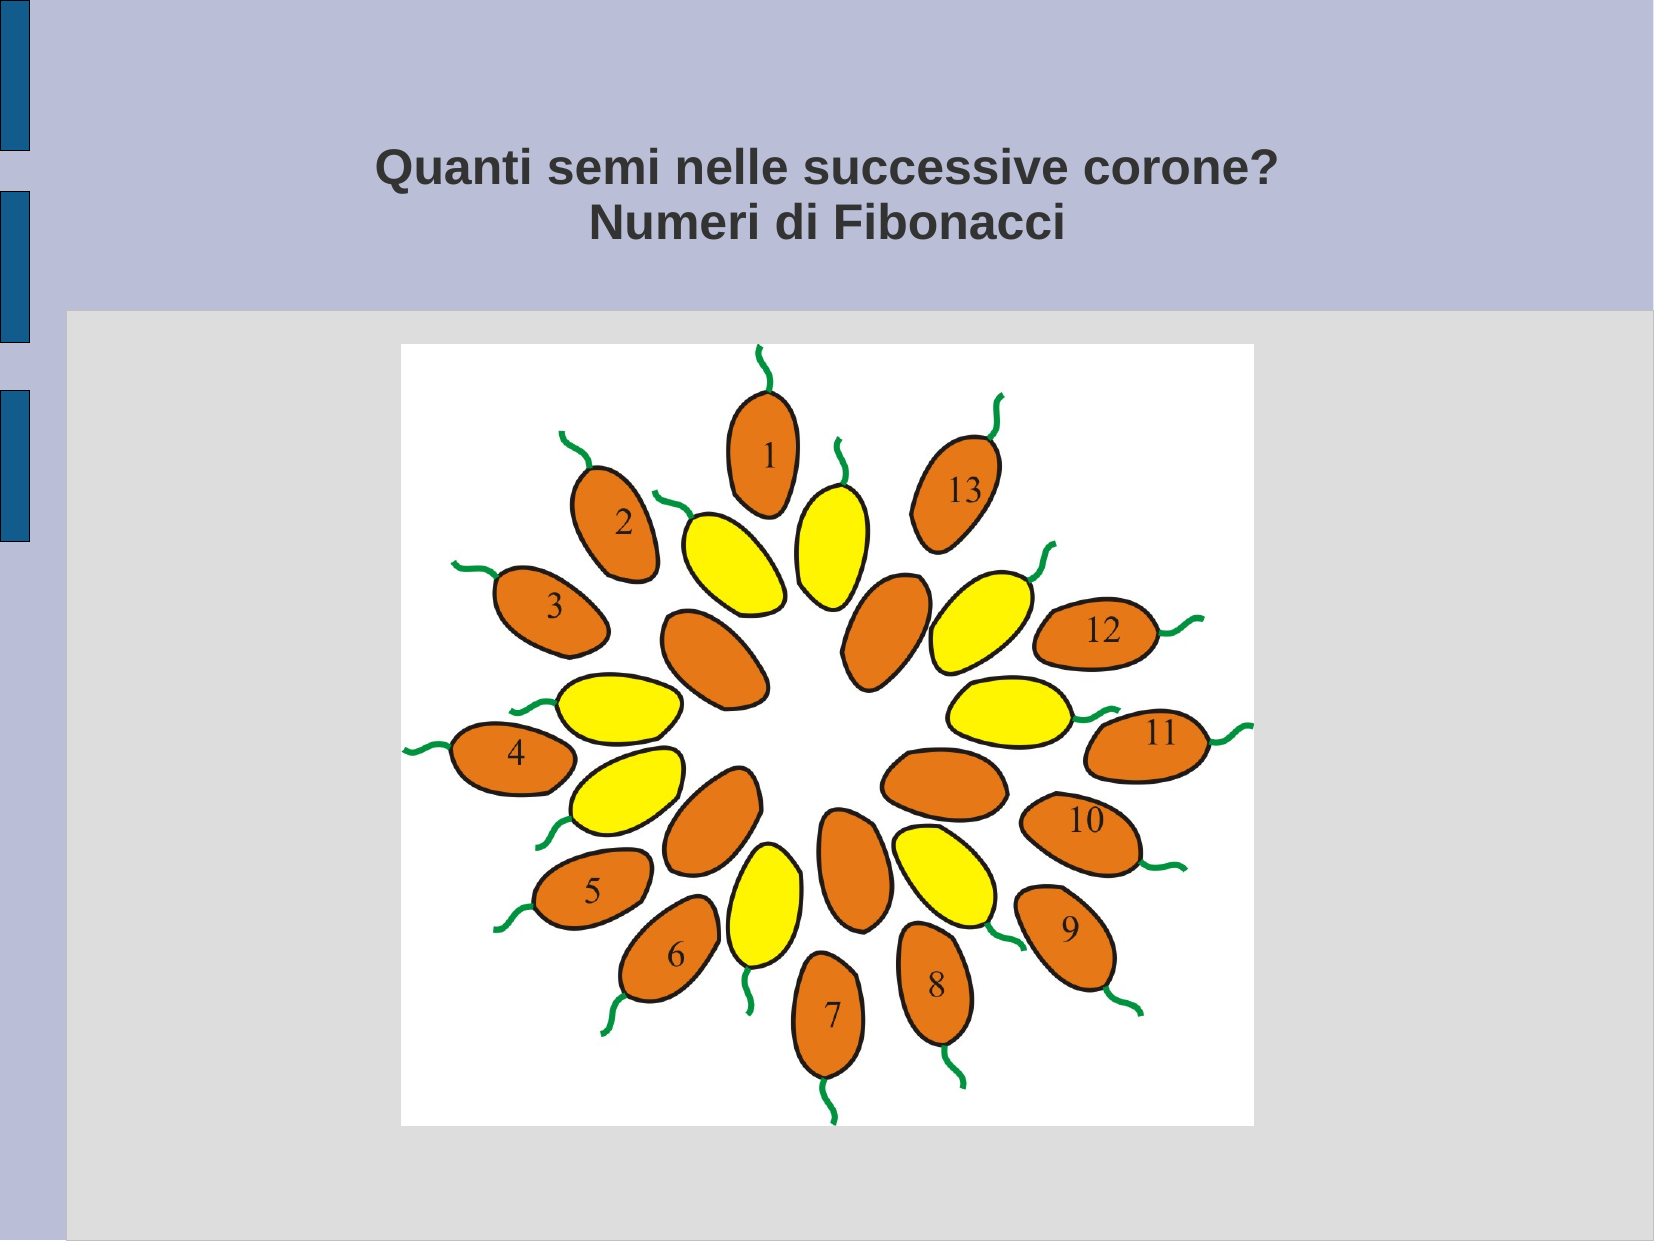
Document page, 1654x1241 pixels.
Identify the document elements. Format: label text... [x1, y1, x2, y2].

title Quanti semi nelle successive corone? Numeri di Fibonacci [121, 91, 1534, 299]
picture [401, 344, 1254, 1126]
